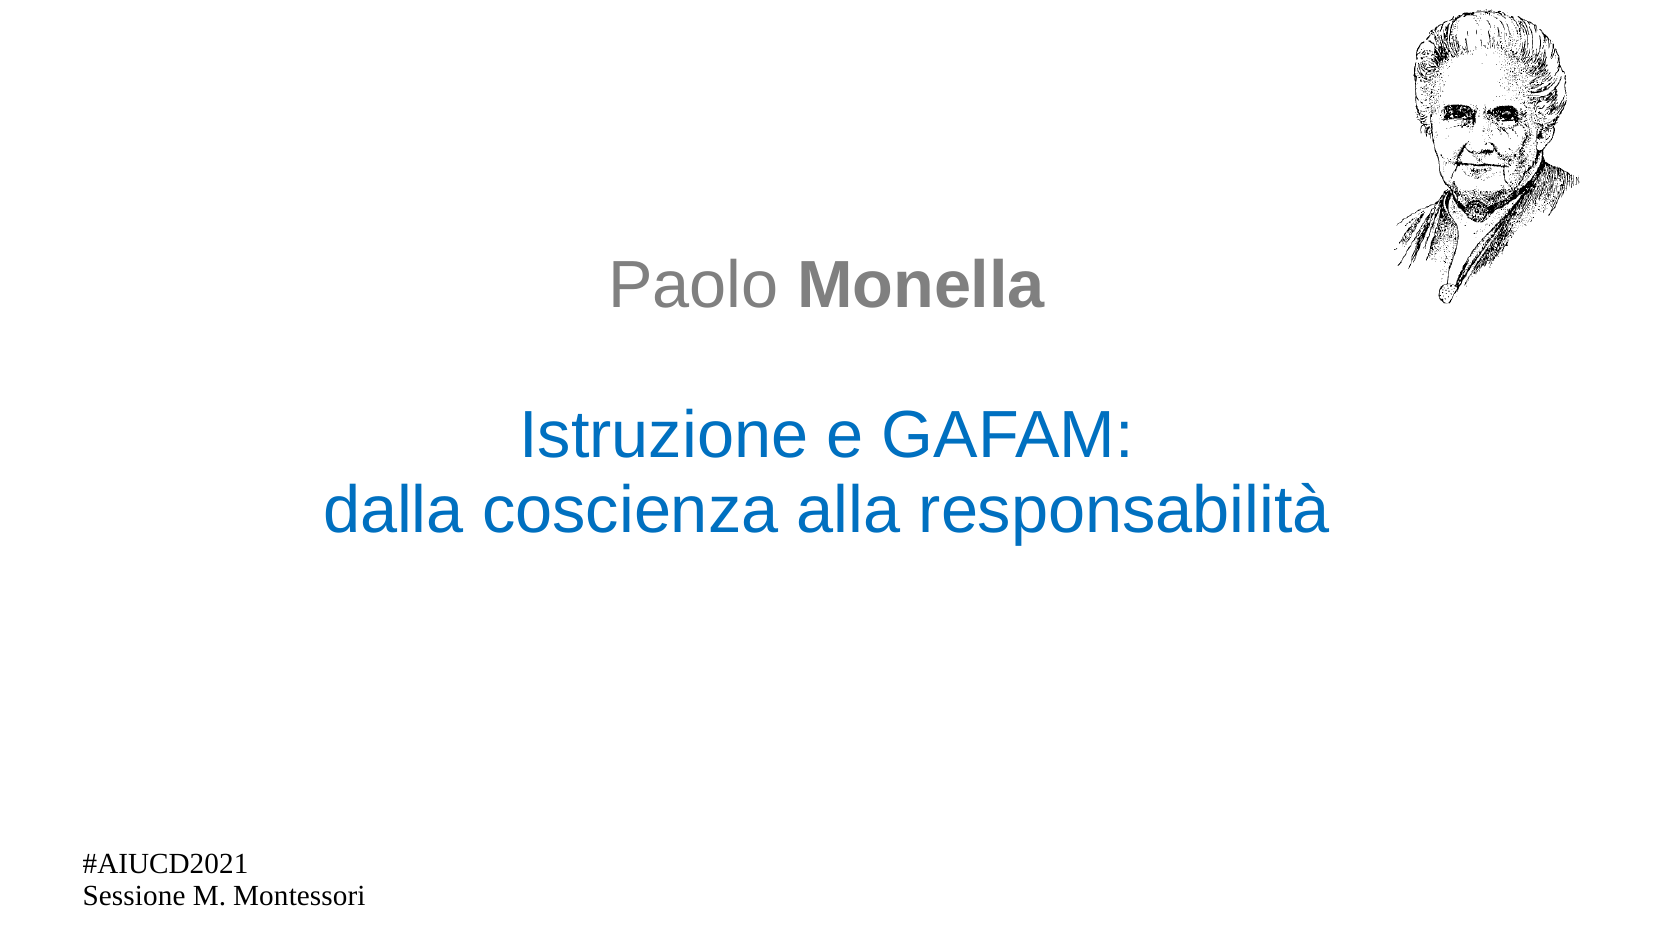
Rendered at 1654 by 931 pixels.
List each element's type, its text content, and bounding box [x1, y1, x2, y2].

subtitle Paolo Monella Istruzione e GAFAM: dalla coscienza alla responsabilità [82, 37, 1571, 757]
picture [1393, 6, 1583, 308]
